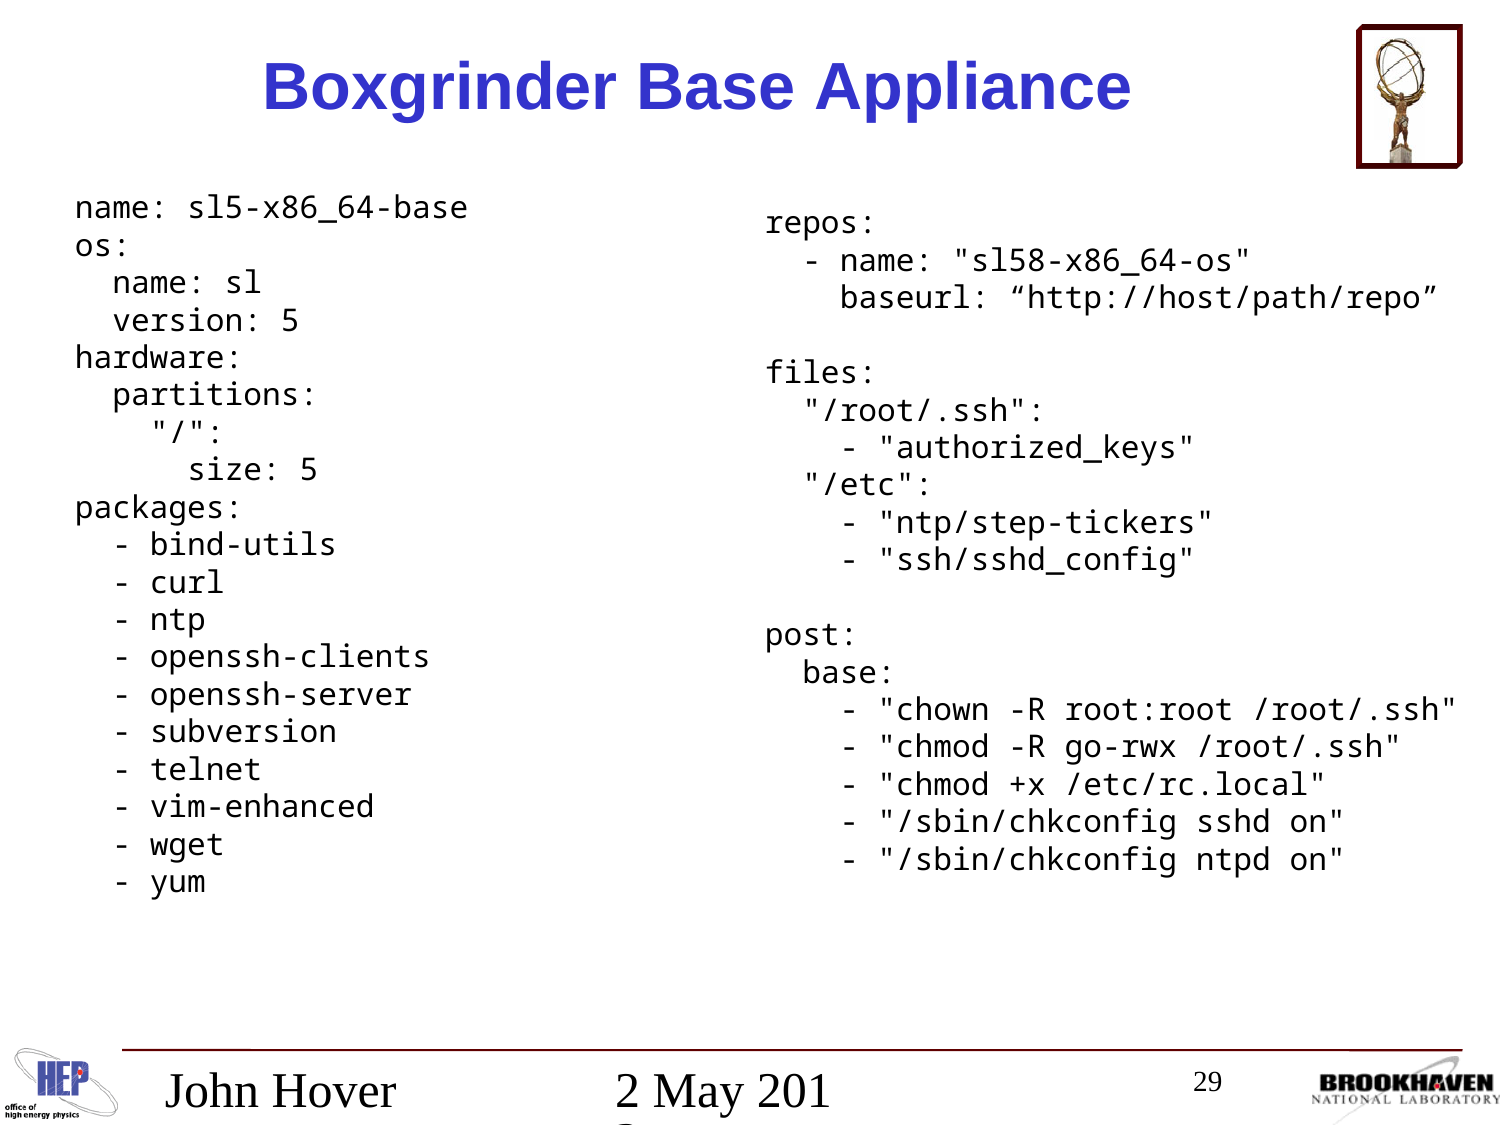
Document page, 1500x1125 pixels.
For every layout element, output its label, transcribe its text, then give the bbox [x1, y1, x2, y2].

title Boxgrinder Base Appliance [50, 24, 1346, 158]
picture [0, 1043, 122, 1125]
text_box name: sl5-x86_64-base os: name: sl version: 5 hardware: partitions: "/": size: 5 packages: - bind-utils - curl - ntp - openssh-clients - openssh-server - subversion - telnet - vim-enhanced - wget - yum [60, 179, 841, 1094]
text_box repos: - name: "sl58-x86_64-os" baseurl: “http://host/path/repo” files: "/root/.ssh": - "authorized_keys" "/etc": - "ntp/step-tickers" - "ssh/sshd_config" post: base: - "chown -R root:root /root/.ssh" - "chmod -R go-rwx /root/.ssh" - "chmod +x /etc/rc.local" - "/sbin/chkconfig sshd on" - "/sbin/chkconfig ntpd on" [750, 195, 1500, 922]
picture [1374, 37, 1426, 163]
picture [1312, 1056, 1500, 1125]
